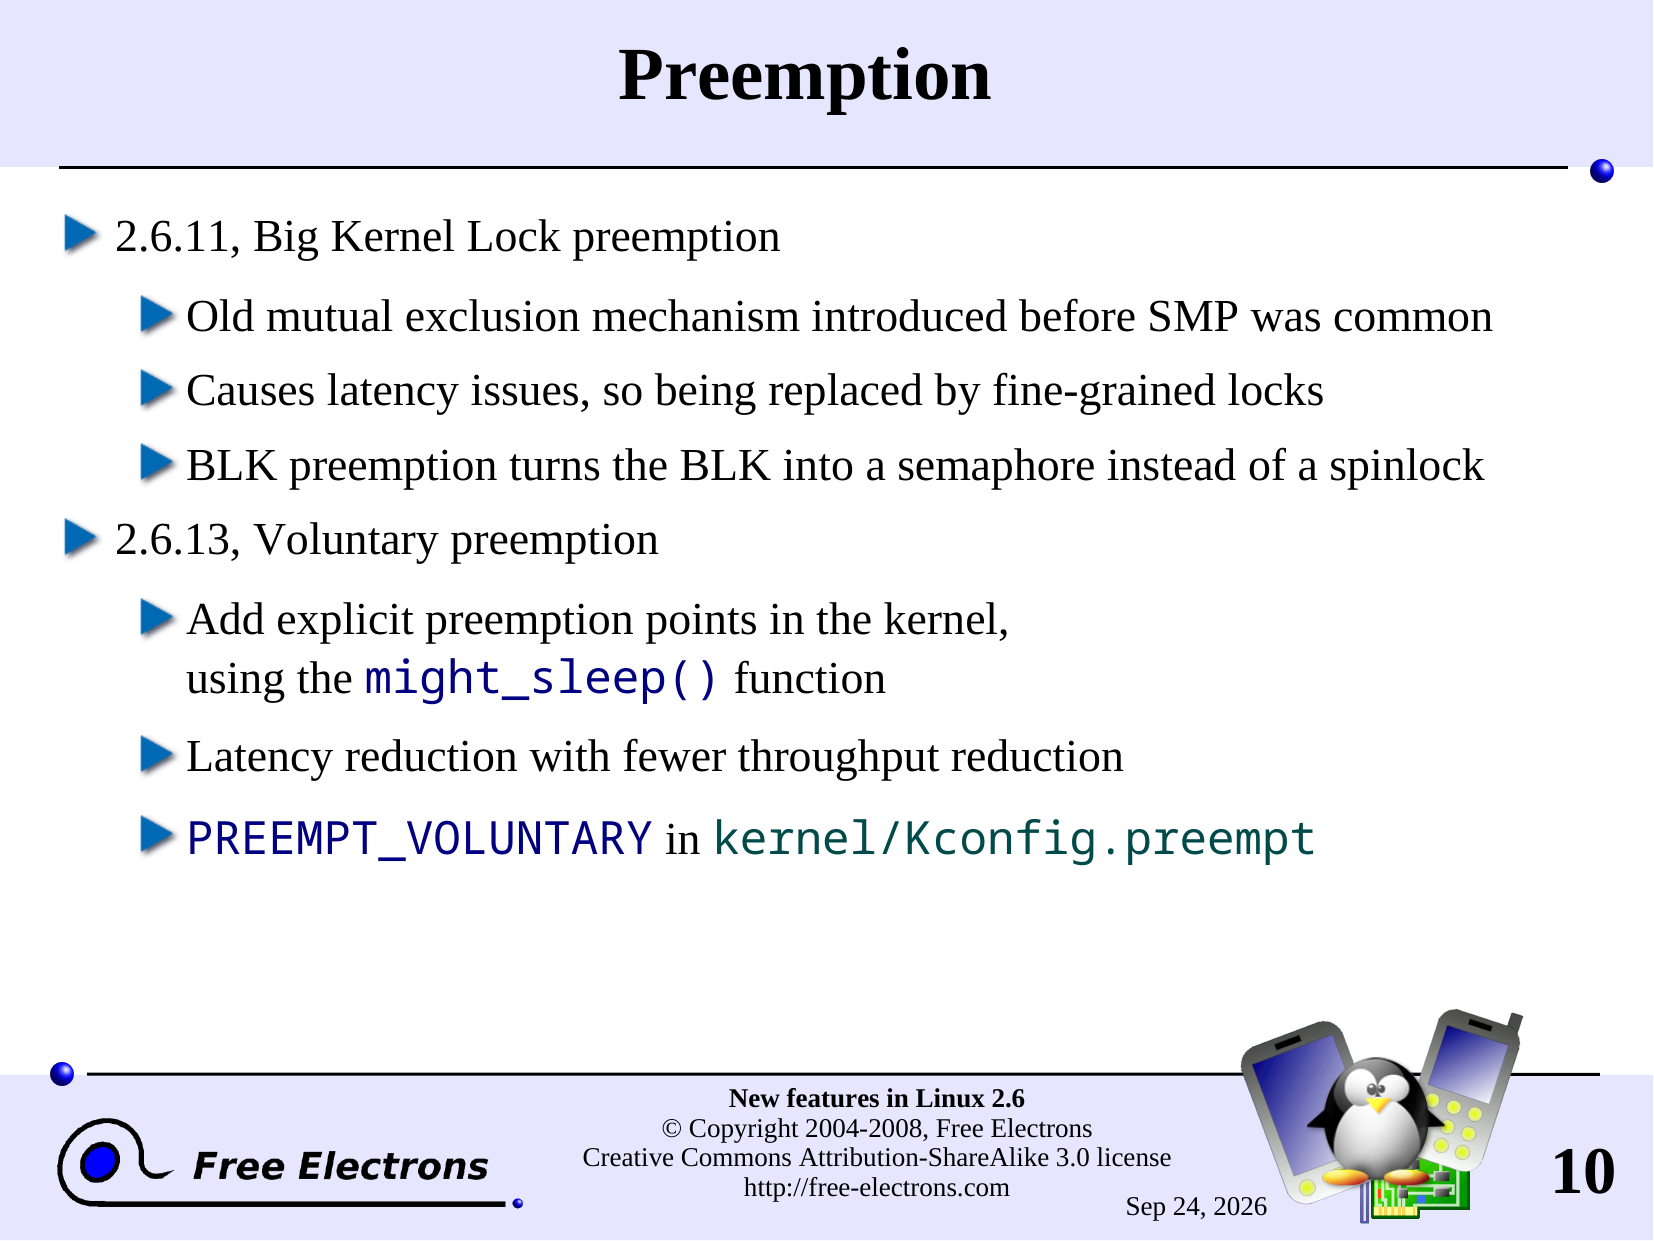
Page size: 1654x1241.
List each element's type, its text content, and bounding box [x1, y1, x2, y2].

picture [1229, 1061, 1523, 1241]
picture [50, 1107, 527, 1216]
title Preemption [60, 25, 1551, 124]
list 2.6.11, Big Kernel Lock preemption Old mutual exclusion mechanism introduced before SMP was common Causes latency issues, so being replaced by fine-grained locks BLK preemption turns the BLK into a semaphore instead of a spinlock 2.6.13, Voluntary preemption Add explicit preemption points in the kernel, using the might_sleep() function Latency reduction with fewer throughput reduction PREEMPT_VOLUNTARY in kernel/Kconfig.preempt [44, 210, 1580, 1061]
